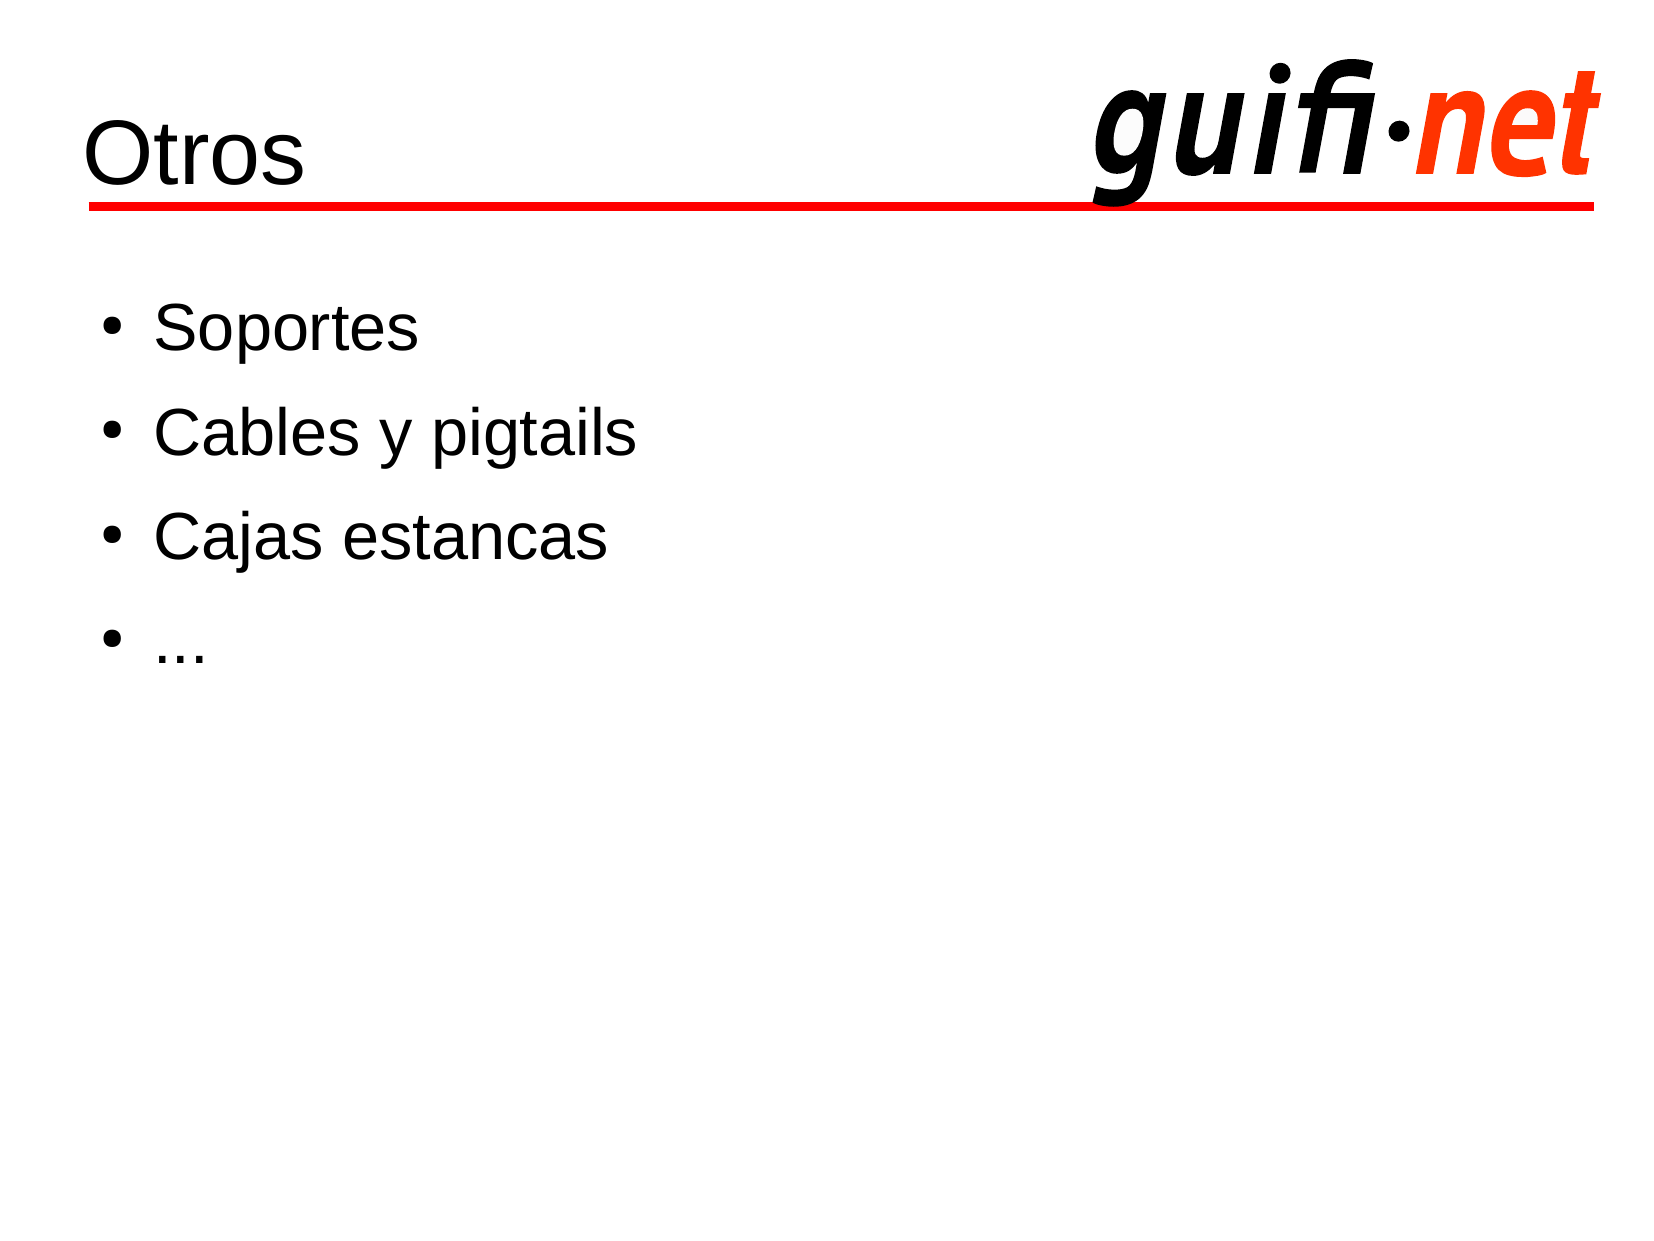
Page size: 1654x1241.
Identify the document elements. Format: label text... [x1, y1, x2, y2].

title Otros [82, 49, 1571, 257]
list Soportes Cables y pigtails Cajas estancas ... [82, 290, 1571, 1109]
